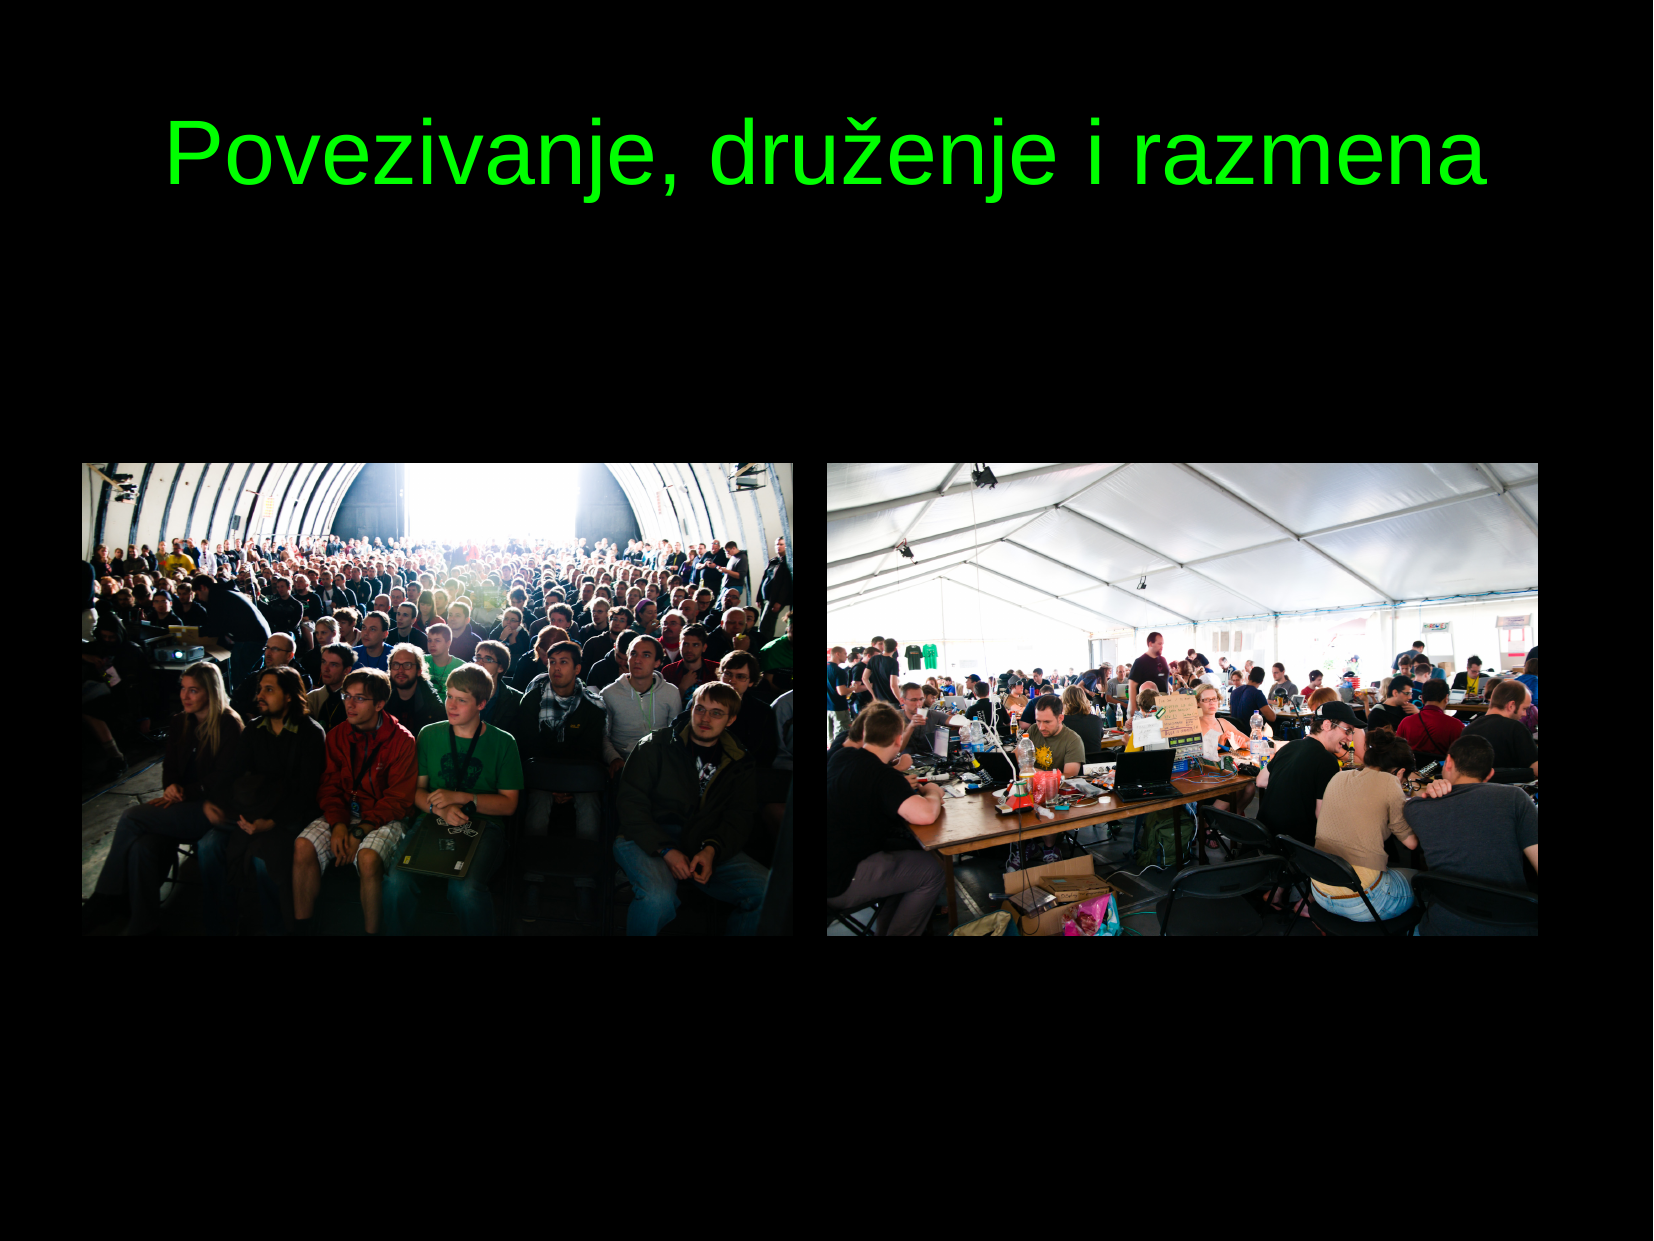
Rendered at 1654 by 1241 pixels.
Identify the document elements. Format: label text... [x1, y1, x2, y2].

title Povezivanje, druženje i razmena [82, 49, 1571, 257]
picture [82, 463, 793, 936]
picture [827, 463, 1538, 936]
